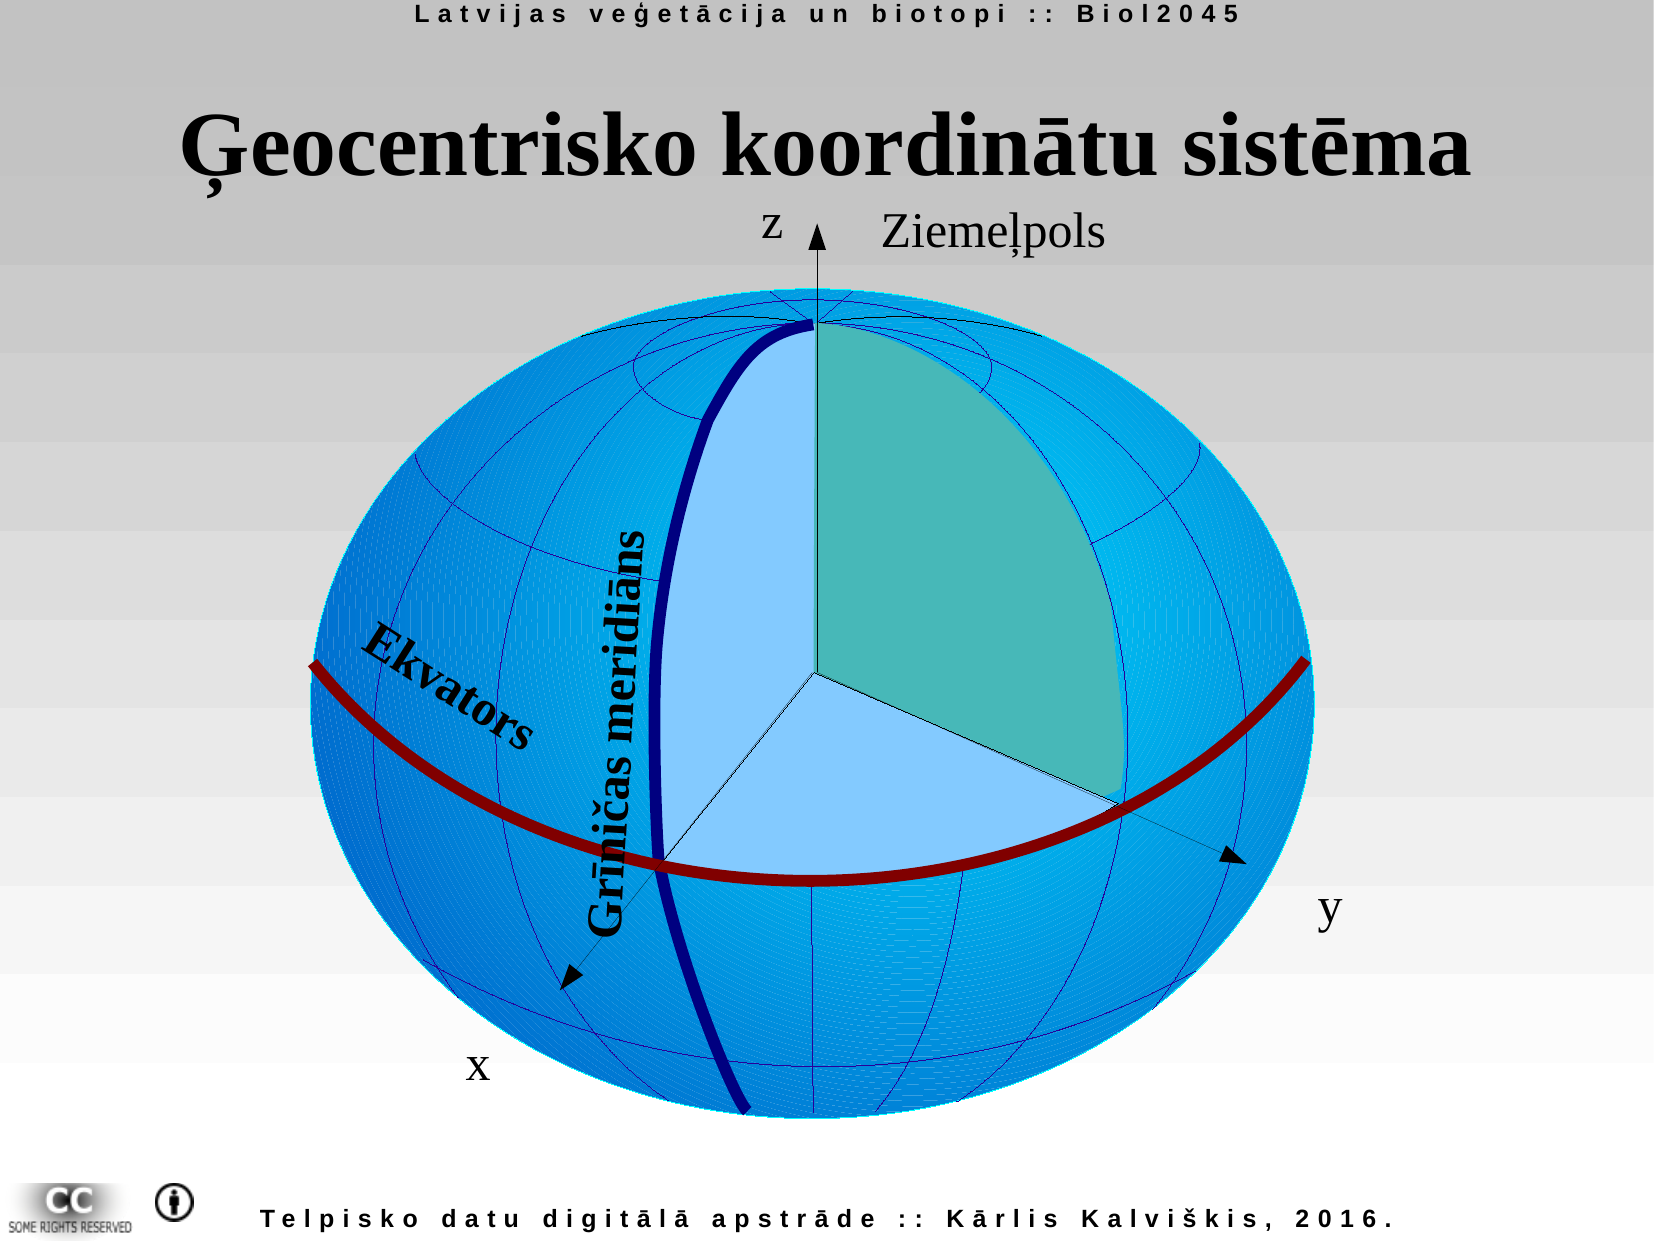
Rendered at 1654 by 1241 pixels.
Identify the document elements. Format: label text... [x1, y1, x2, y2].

text_box [310, 288, 1315, 1119]
text_box Grīničas meridiāns [576, 503, 663, 942]
picture [0, 287, 1654, 1241]
text_box x [465, 1036, 491, 1093]
text_box Ekvators [351, 611, 560, 774]
text_box y [1317, 877, 1344, 935]
title Ģeocentrisko koordinātu sistēma [0, 1, 1654, 287]
